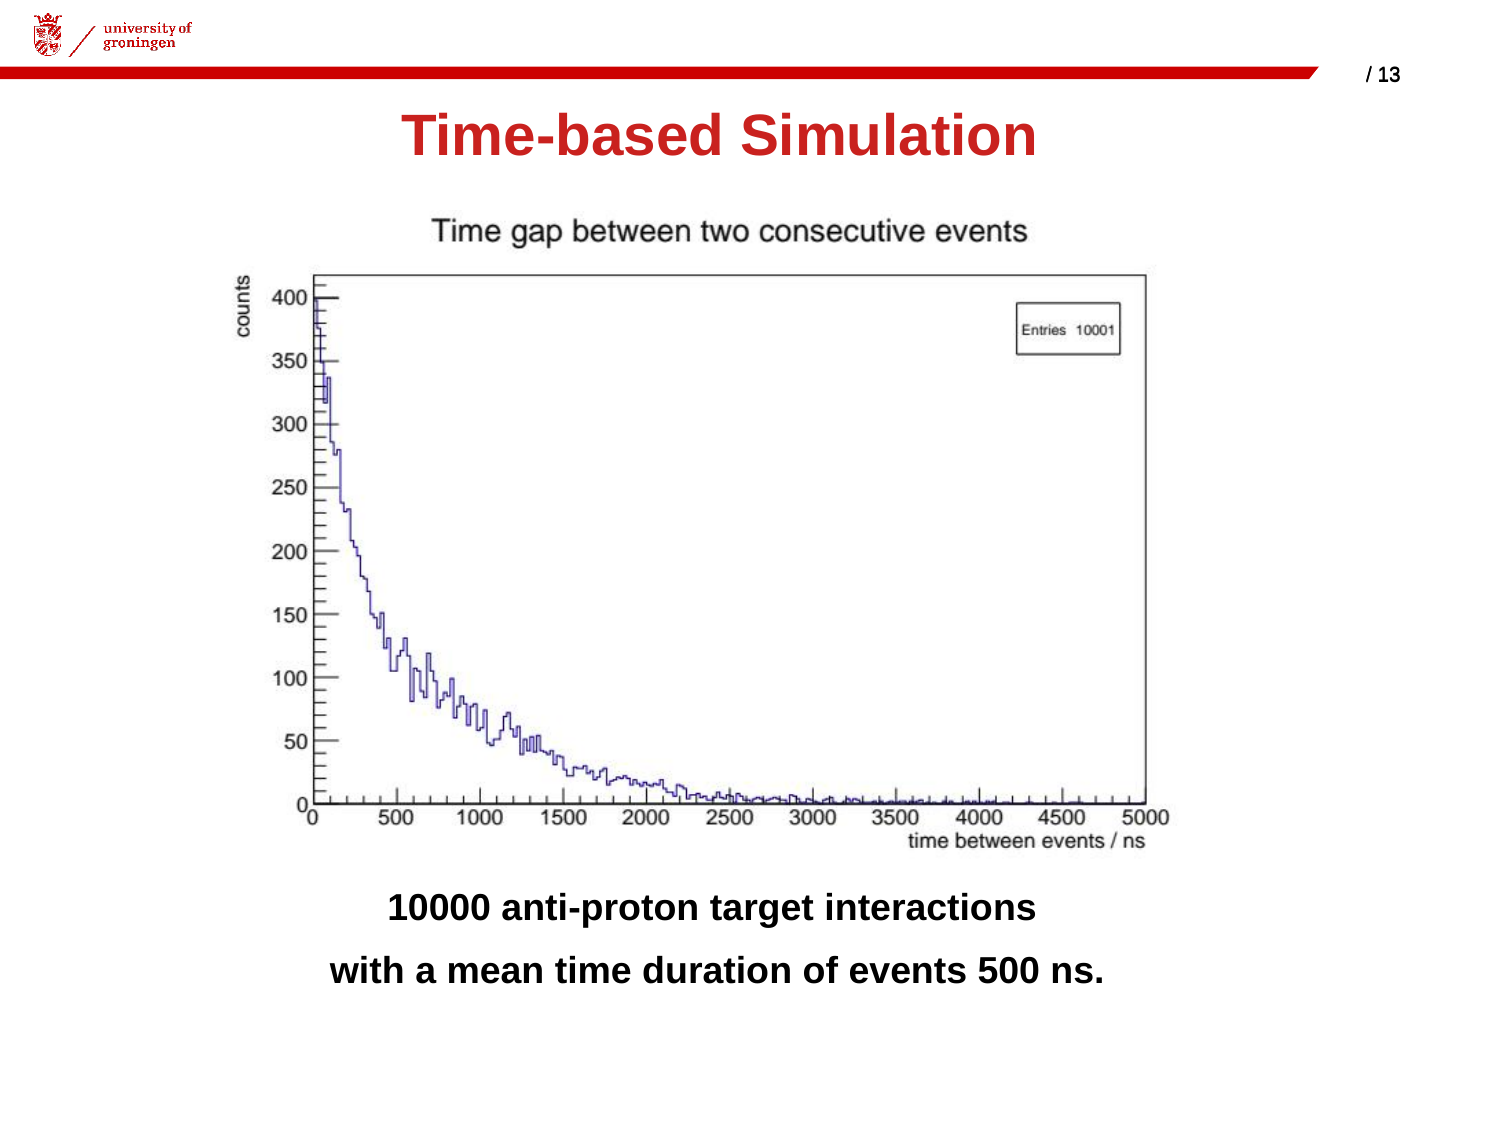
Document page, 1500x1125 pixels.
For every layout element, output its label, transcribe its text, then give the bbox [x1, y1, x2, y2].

text_box 10000 anti-proton target interactions with a mean time duration of events 500 ns. [315, 816, 1178, 1063]
text_box / 1 [1351, 55, 1487, 94]
text_box Time-based Simulation [386, 94, 1137, 210]
picture [210, 210, 1250, 870]
picture [34, 13, 192, 57]
